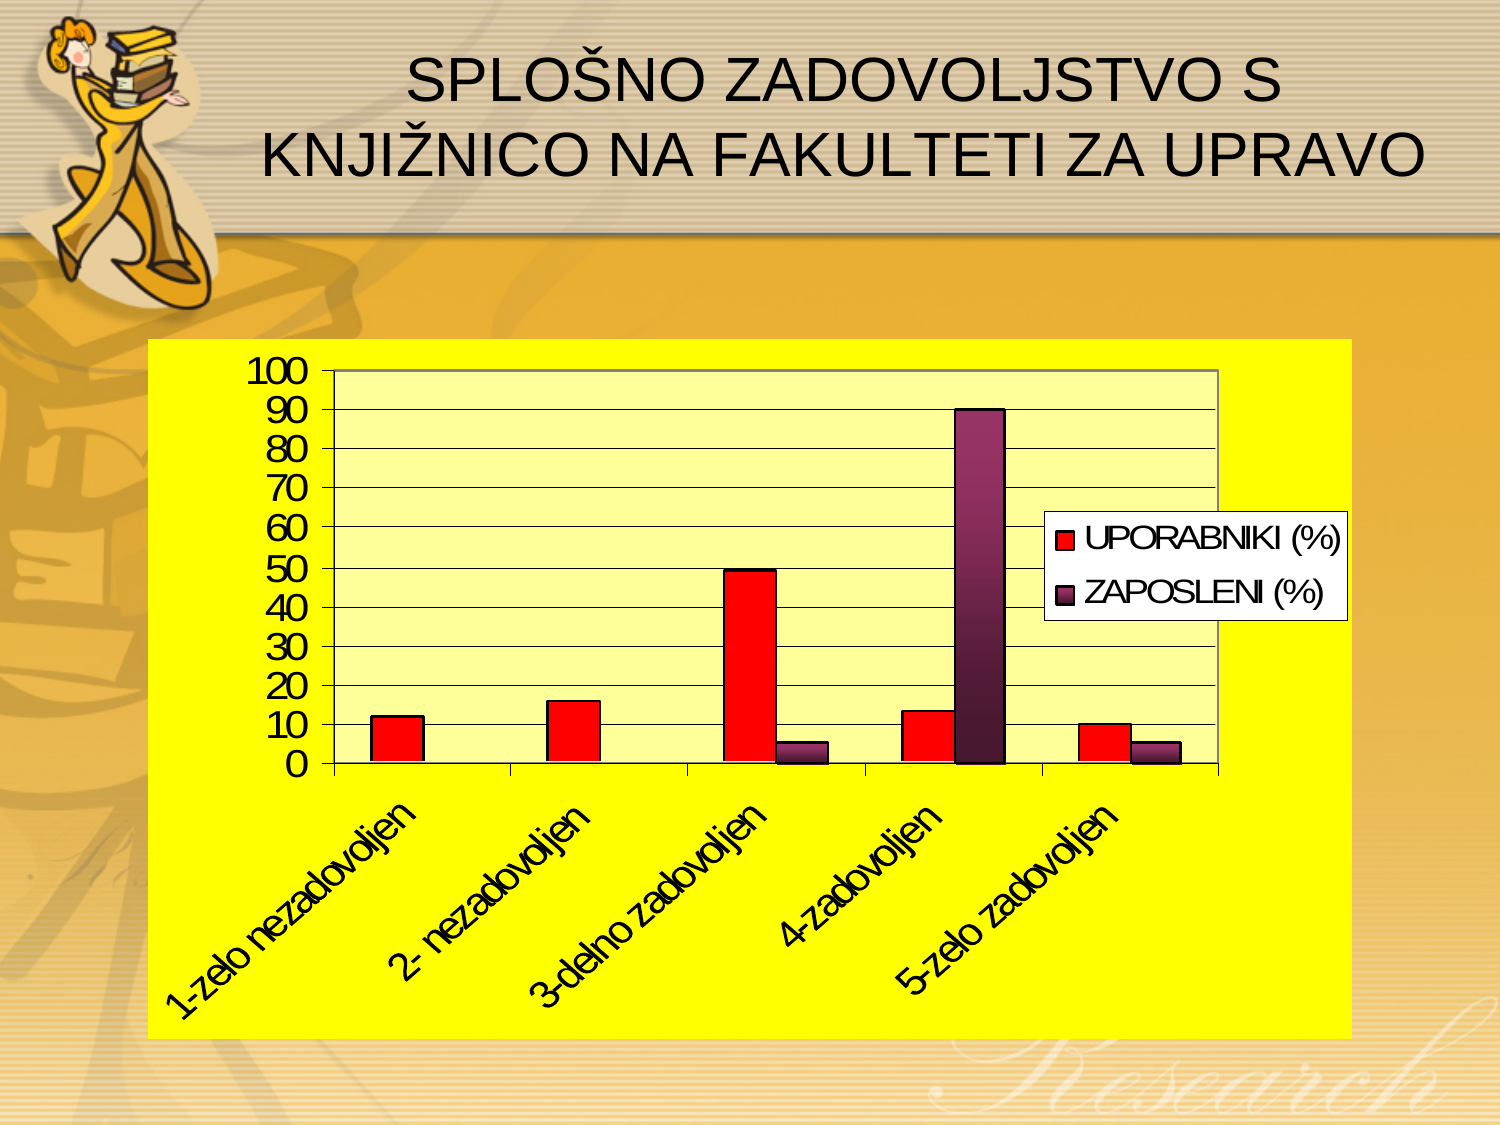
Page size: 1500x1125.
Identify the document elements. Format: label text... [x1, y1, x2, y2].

picture [0, 0, 1500, 1125]
chart [135, 326, 1365, 1050]
title SPLOŠNO ZADOVOLJSTVO S KNJIŽNICO NA FAKULTETI ZA UPRAVO [218, 30, 1471, 197]
